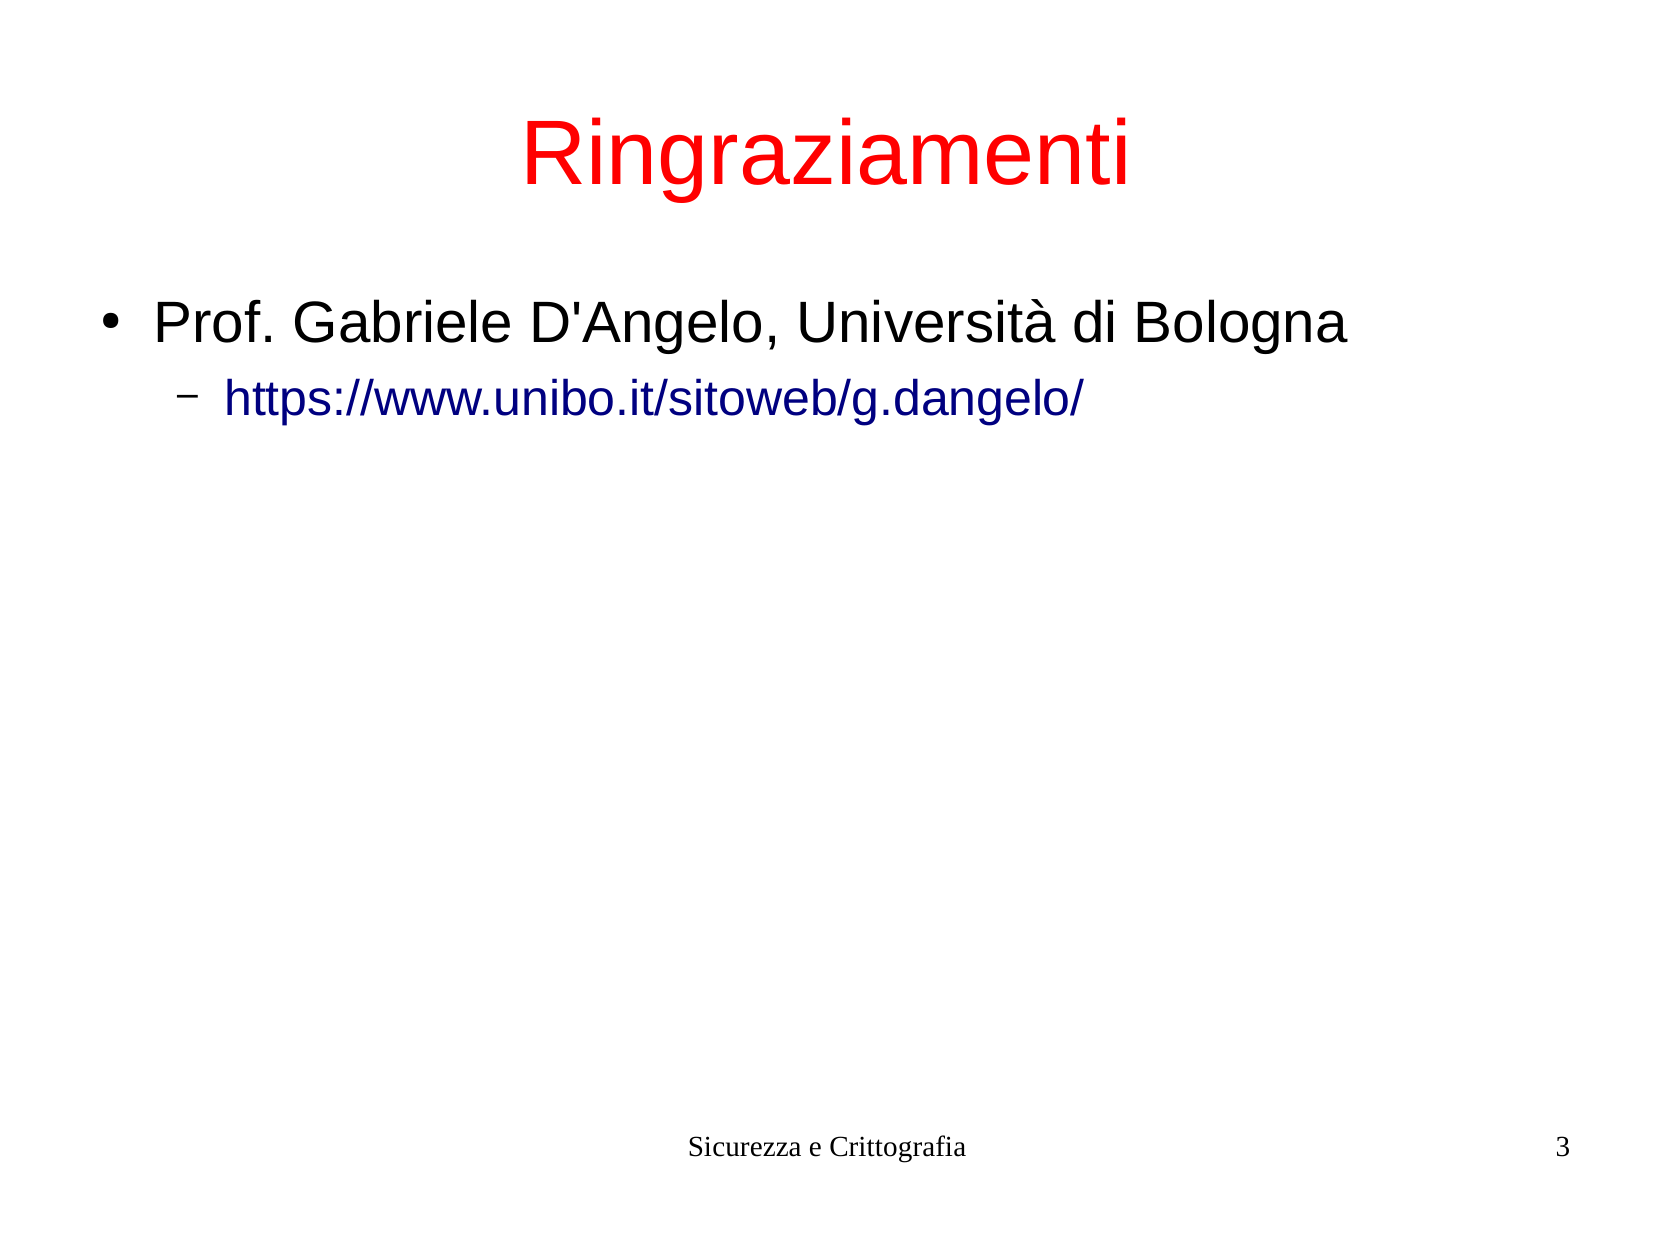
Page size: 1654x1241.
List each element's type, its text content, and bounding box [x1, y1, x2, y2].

title Ringraziamenti [82, 49, 1571, 257]
list Prof. Gabriele D'Angelo, Università di Bologna https://www.unibo.it/sitoweb/g.dangelo/ [82, 290, 1571, 1109]
